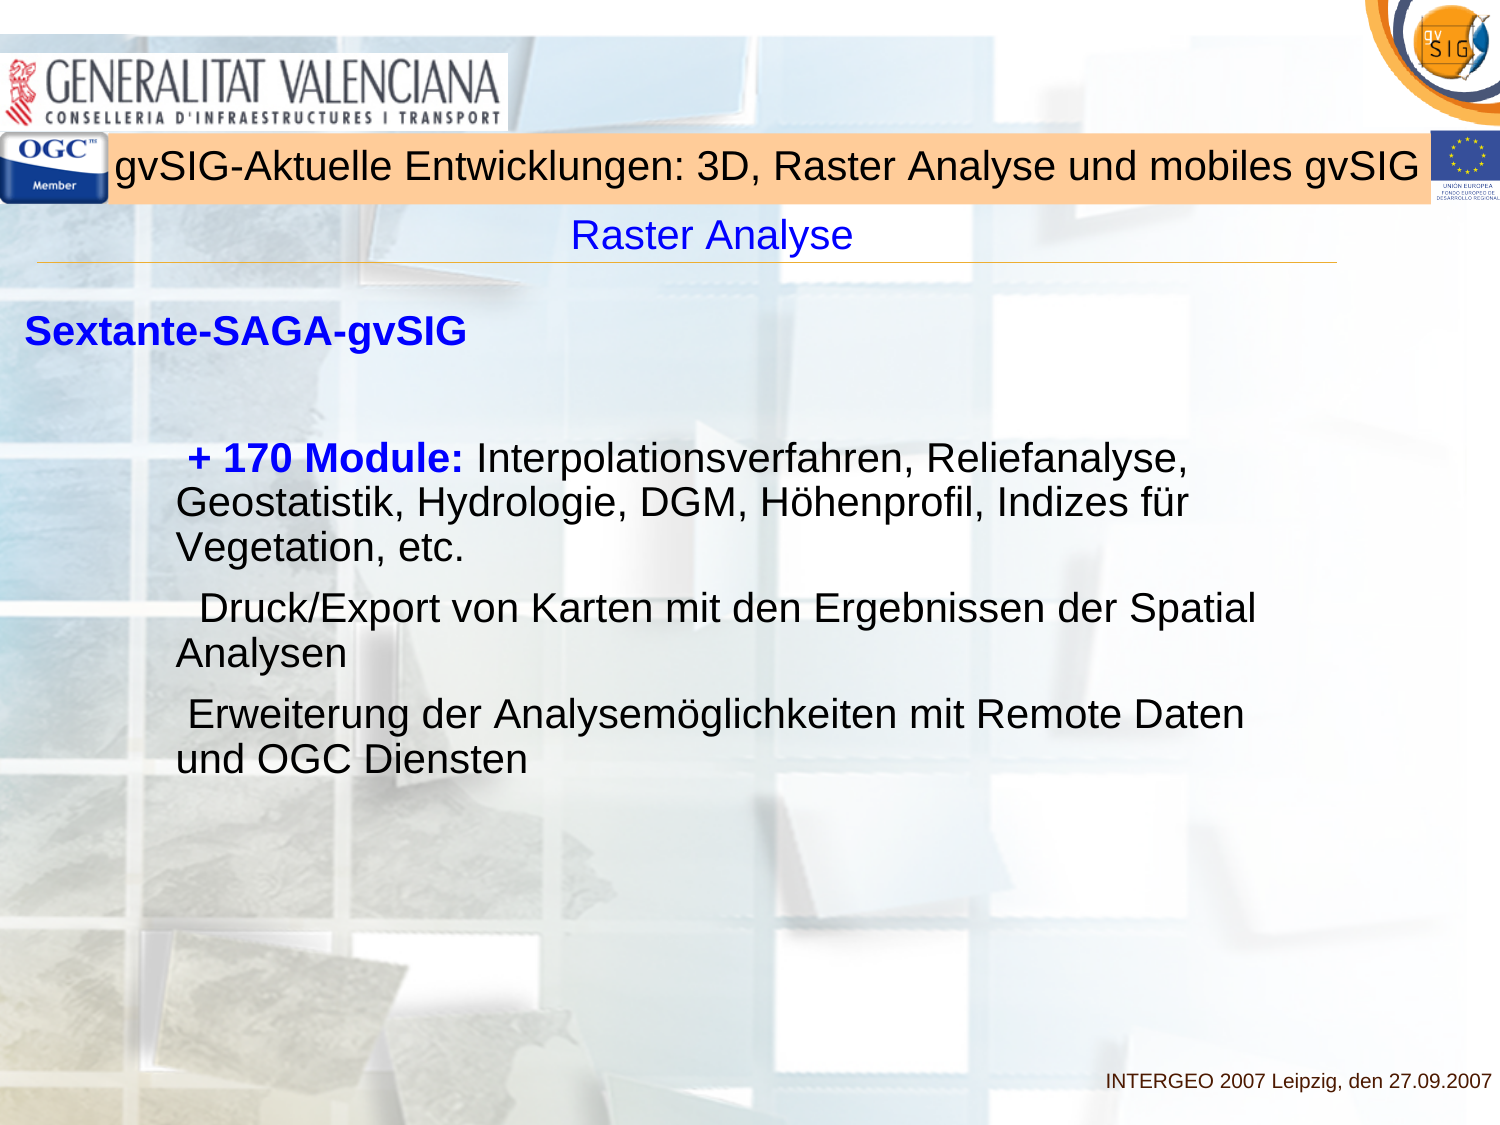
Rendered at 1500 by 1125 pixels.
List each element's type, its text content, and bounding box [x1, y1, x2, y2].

picture [1363, 0, 1500, 127]
text_box INTERGEO 2007 Leipzig, den 27.09.2007 [1103, 1070, 1495, 1094]
text_box [108, 133, 1431, 145]
text_box Raster Analyse [570, 214, 872, 262]
picture [0, 132, 109, 204]
picture [0, 53, 508, 131]
picture [1429, 129, 1500, 200]
list + 170 Module: Interpolationsverfahren, Reliefanalyse, Geostatistik, Hydrologie, DGM, Höhenprofil, Indizes für Vegetation, etc. Druck/Export von Karten mit den Ergebnissen der Spatial Analysen Erweiterung der Analysemöglichkeiten mit Remote Daten und OGC Diensten [175, 436, 1278, 789]
text_box Sextante-SAGA-gvSIG [17, 309, 534, 357]
text_box [108, 193, 1431, 205]
text_box gvSIG-Aktuelle Entwicklungen: 3D, Raster Analyse und mobiles gvSIG [102, 145, 1434, 193]
